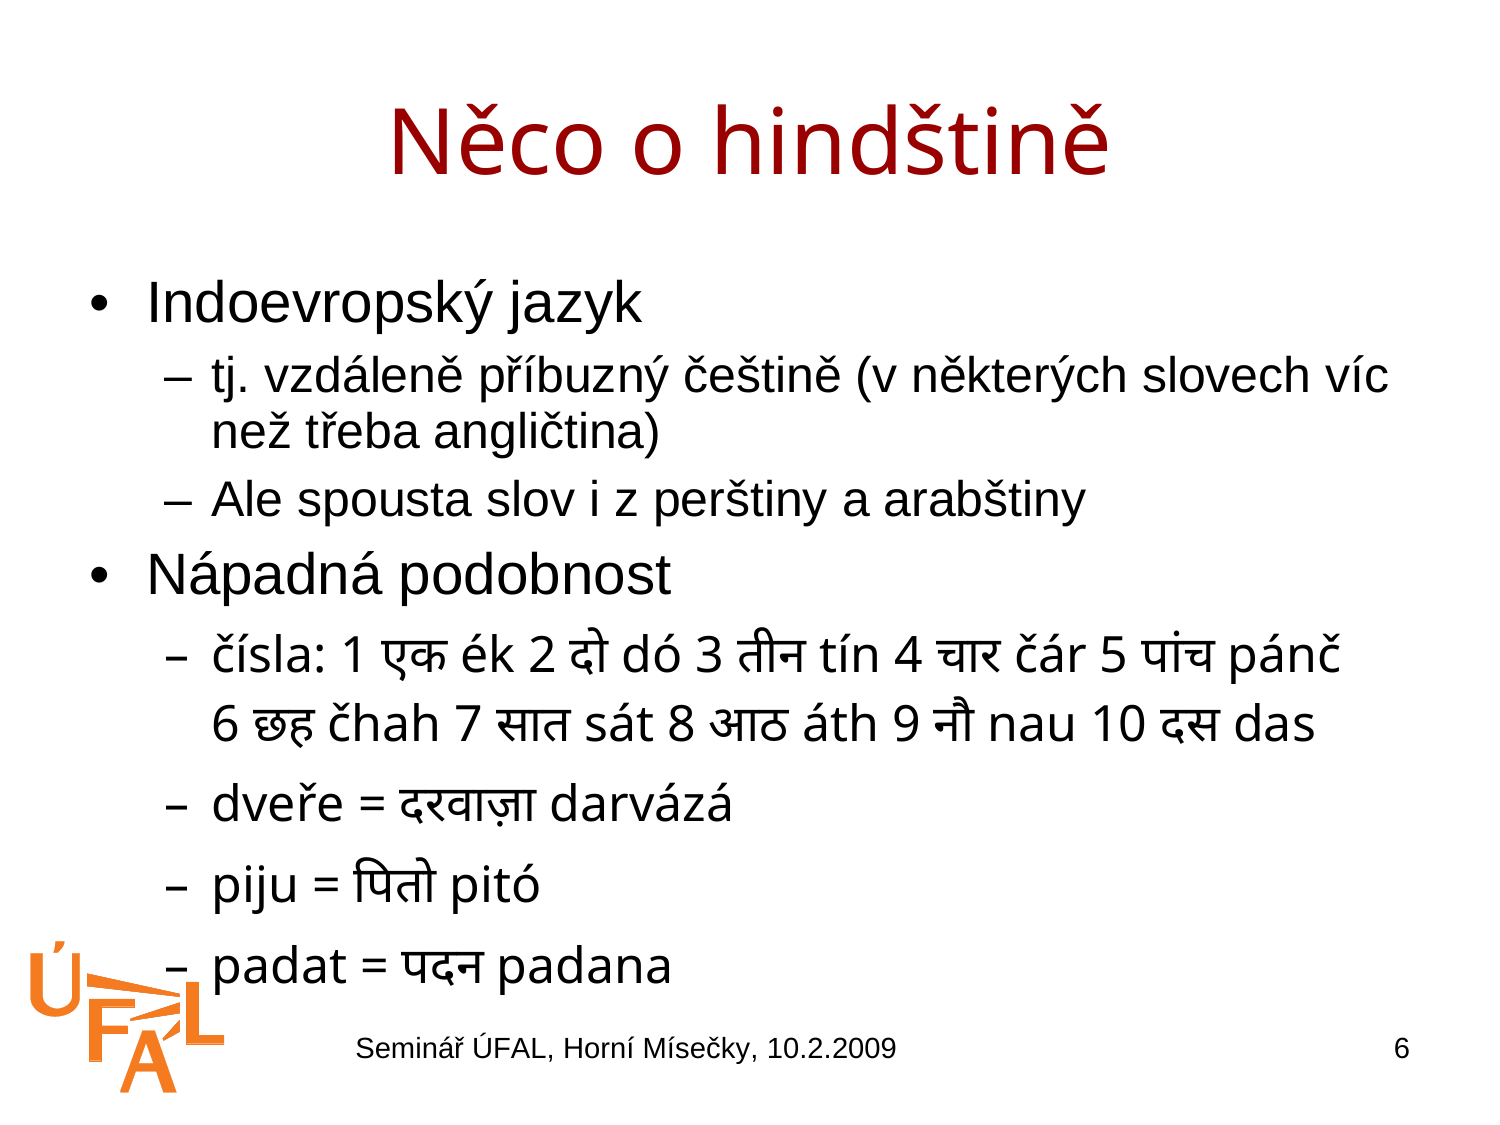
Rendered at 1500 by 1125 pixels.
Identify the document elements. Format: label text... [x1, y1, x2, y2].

list Indoevropský jazyk tj. vzdáleně příbuzný češtině (v některých slovech víc než třeba angličtina) Ale spousta slov i z perštiny a arabštiny Nápadná podobnost čísla: 1 एक ék 2 दो dó 3 तीन tín 4 चार čár 5 पांच pánč 6 छह čhah 7 सात sát 8 आठ áth 9 नौ nau 10 दस das dveře = दरवाज़ा darvázá piju = पितो pitó padat = पदन padana [75, 262, 1426, 1006]
title Něco o hindštině [75, 45, 1426, 233]
